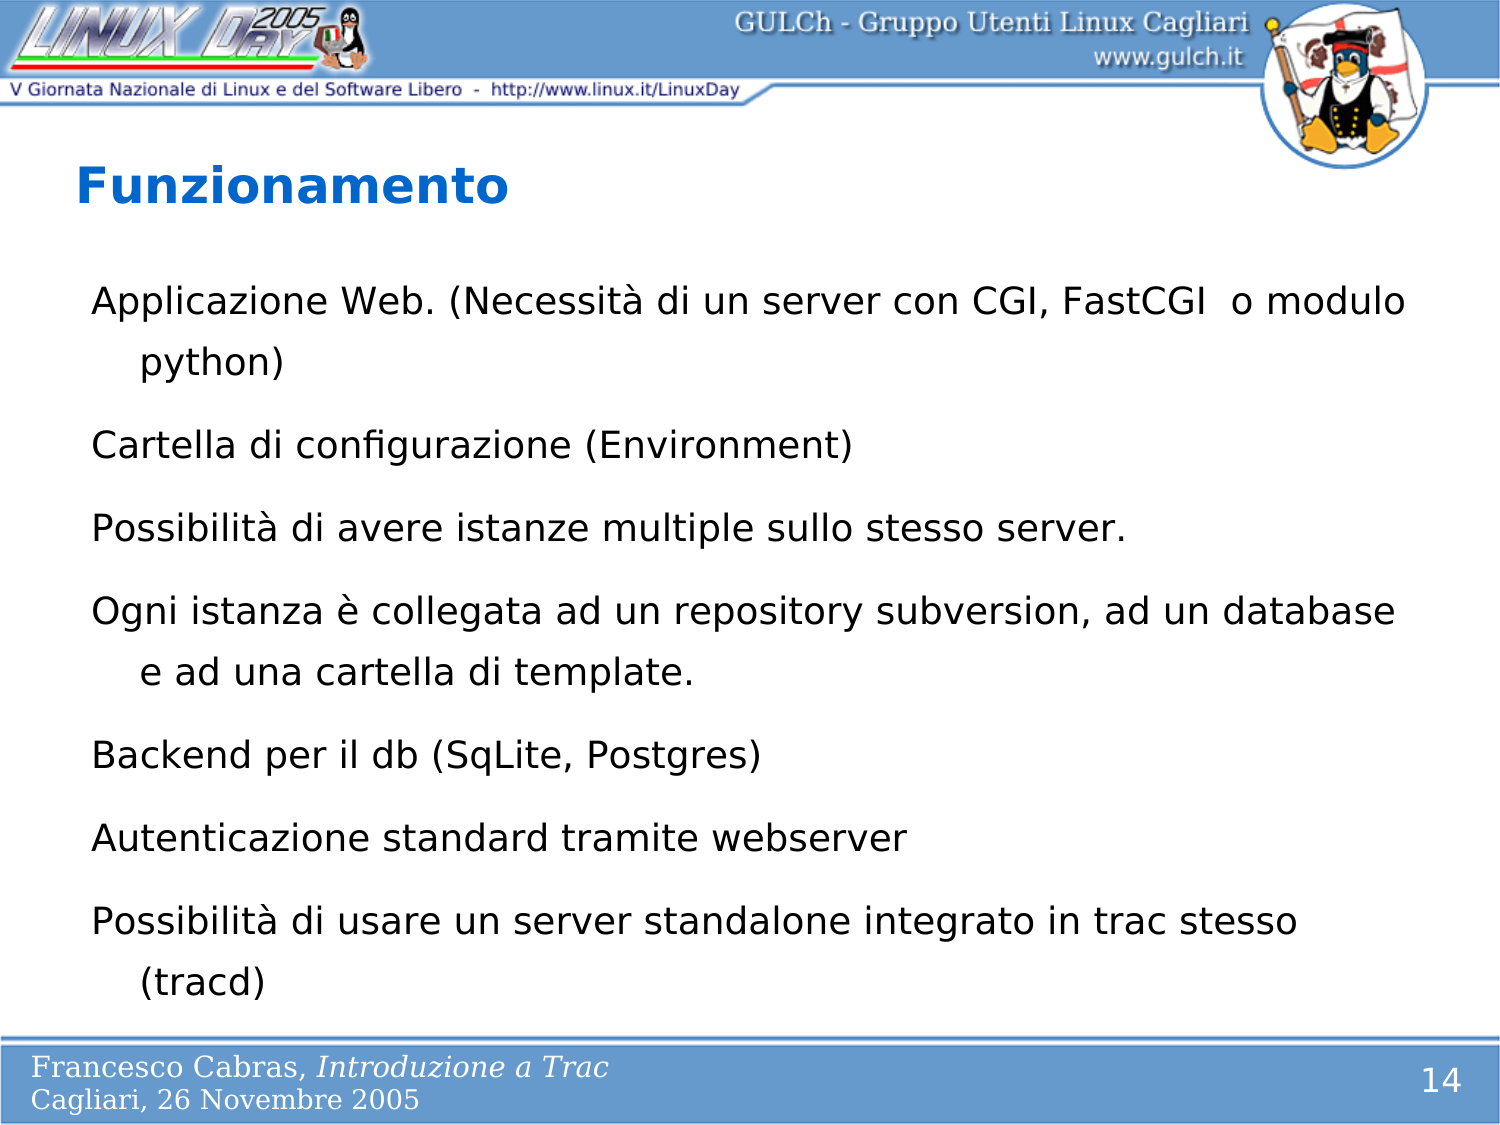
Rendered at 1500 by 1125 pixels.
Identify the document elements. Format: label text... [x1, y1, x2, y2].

title Funzionamento [75, 149, 1276, 226]
picture [0, 0, 1500, 1125]
list Applicazione Web. (Necessità di un server con CGI, FastCGI o modulo python) Cartella di configurazione (Environment) Possibilità di avere istanze multiple sullo stesso server. Ogni istanza è collegata ad un repository subversion, ad un database e ad una cartella di template. Backend per il db (SqLite, Postgres) Autenticazione standard tramite webserver Possibilità di usare un server standalone integrato in trac stesso (tracd) [75, 262, 1426, 1013]
